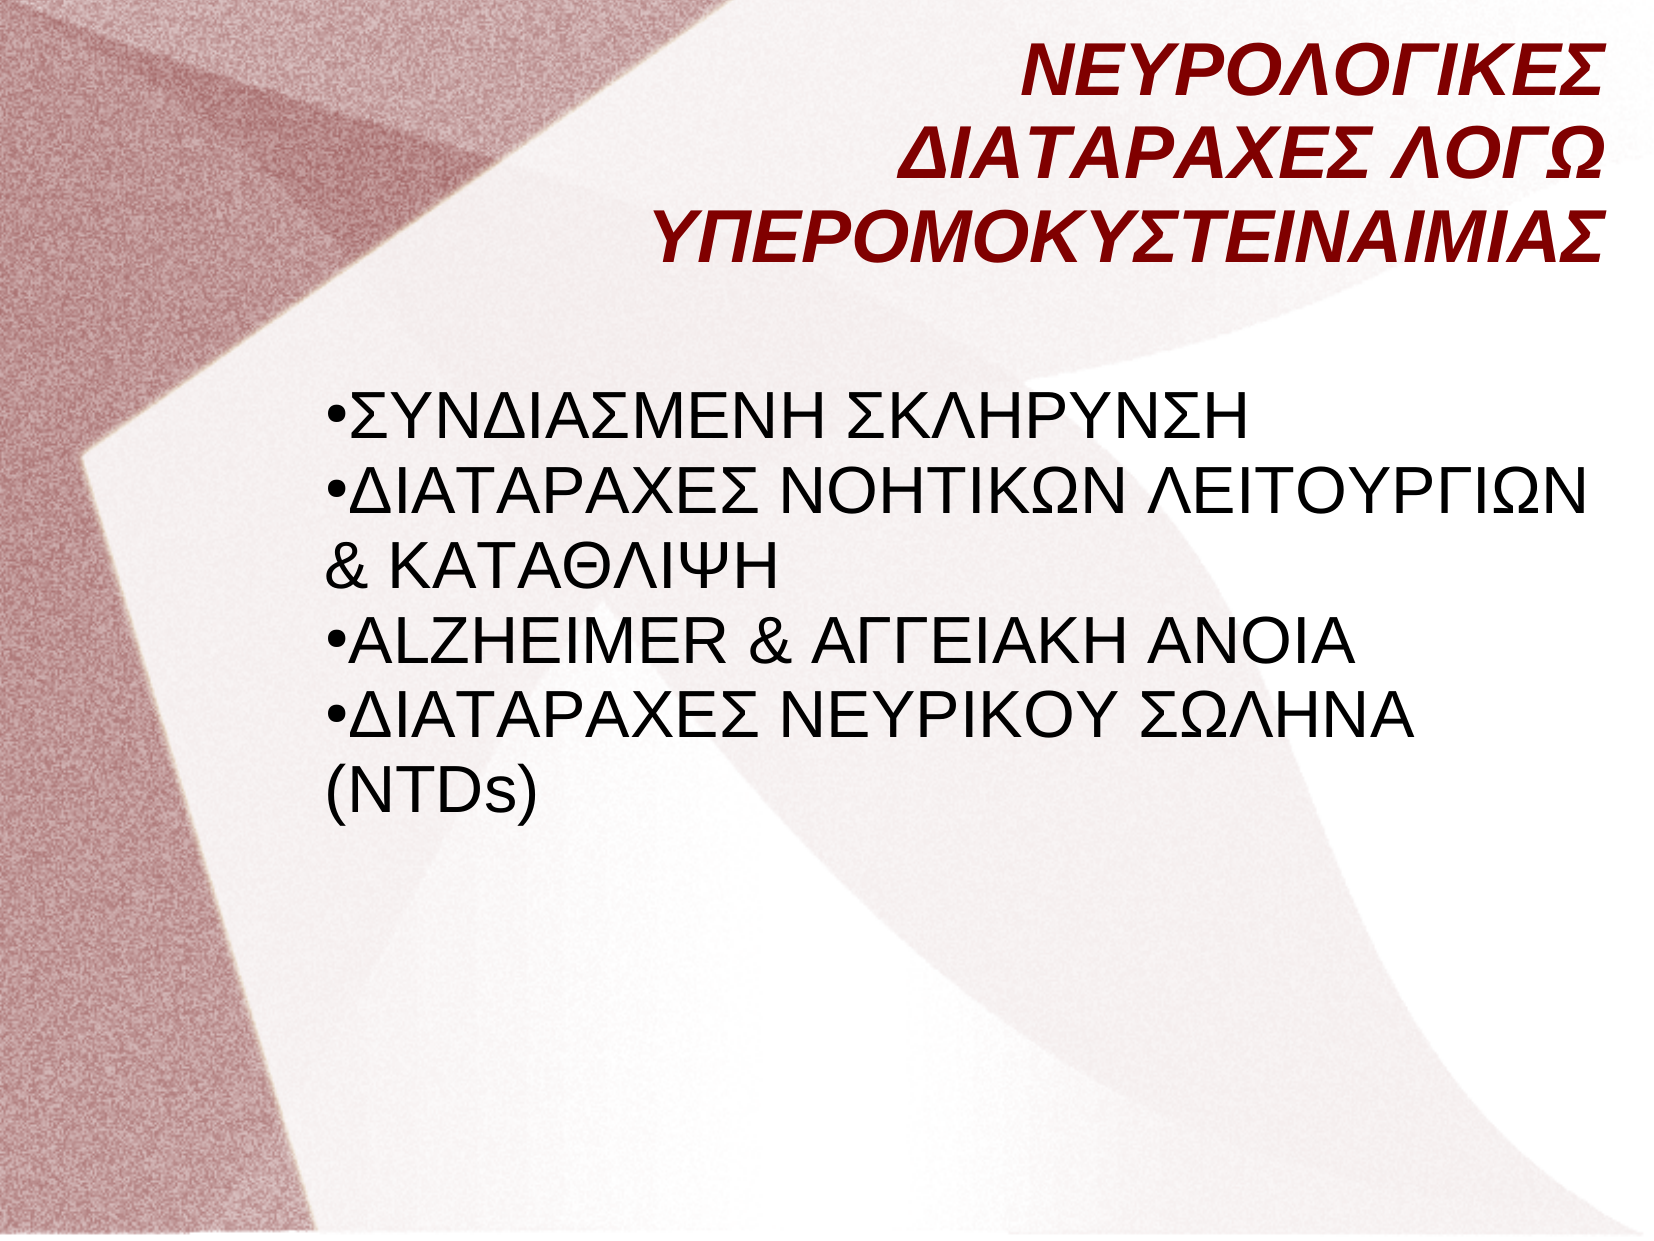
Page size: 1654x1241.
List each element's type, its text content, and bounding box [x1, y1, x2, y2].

picture [0, 0, 1654, 1241]
subtitle ΣΥΝΔΙΑΣΜΕΝΗ ΣΚΛΗΡΥΝΣΗ ΔΙΑΤΑΡΑΧΕΣ ΝΟΗΤΙΚΩΝ ΛΕΙΤΟΥΡΓΙΩΝ & ΚΑΤΑΘΛΙΨΗ ALZHEIMER & ΑΓΓΕΙΑΚΗ ΑΝΟΙΑ ΔΙΑΤΑΡΑΧΕΣ ΝΕΥΡΙΚΟΥ ΣΩΛΗΝΑ (ΝΤDs) [324, 290, 1601, 916]
title ΝΕΥΡΟΛΟΓΙΚΕΣ ΔΙΑΤΑΡΑΧΕΣ ΛΟΓΩ ΥΠΕΡΟΜΟΚΥΣΤΕΙΝΑΙΜΙΑΣ [596, 26, 1607, 279]
